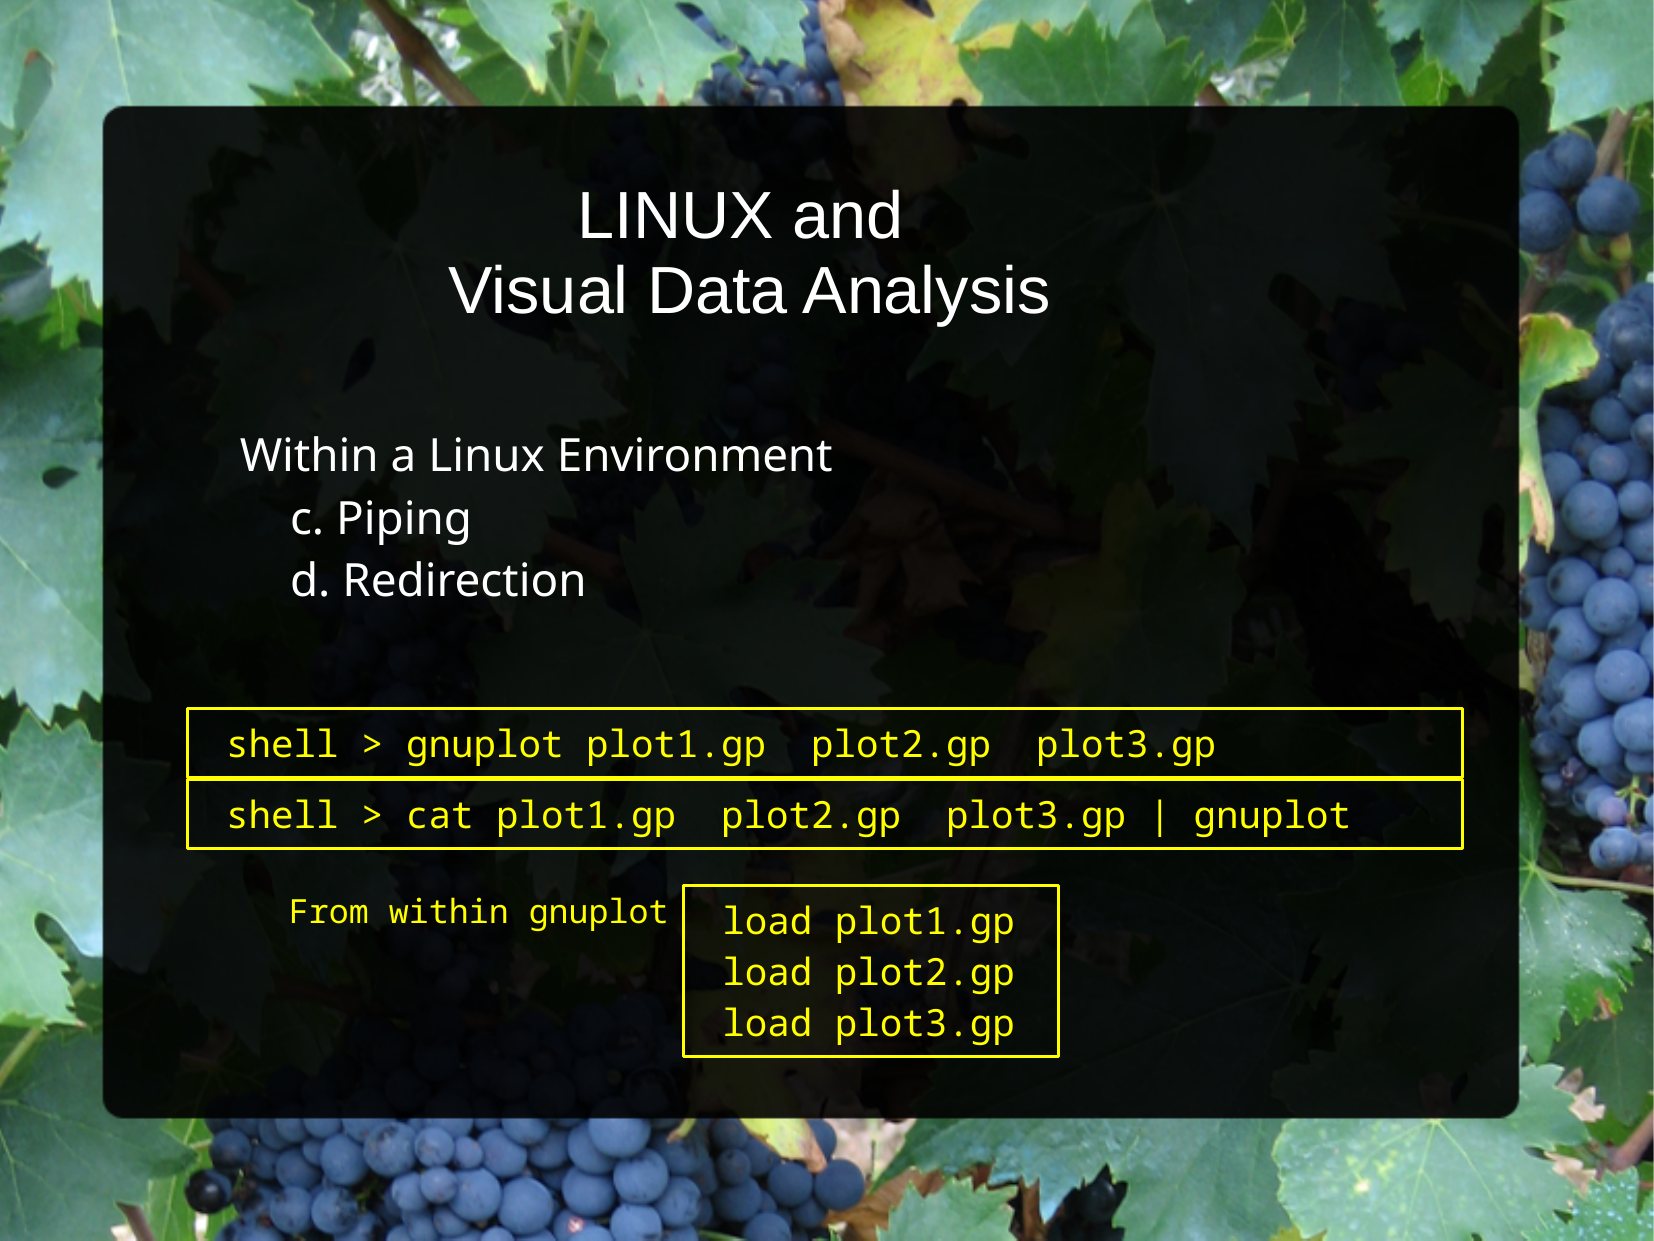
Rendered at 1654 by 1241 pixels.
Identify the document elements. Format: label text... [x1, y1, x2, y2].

title LINUX and Visual Data Analysis [300, 140, 1201, 366]
text_box From within gnuplot [252, 874, 731, 942]
picture [0, 0, 1654, 1241]
text_box load plot1.gp load plot2.gp load plot3.gp [683, 885, 1059, 1035]
text_box Within a Linux Environment c. Piping d. Redirection [225, 415, 1388, 660]
text_box shell > cat plot1.gp plot2.gp plot3.gp | gnuplot [187, 779, 1463, 845]
text_box shell > gnuplot plot1.gp plot2.gp plot3.gp [187, 708, 1463, 774]
